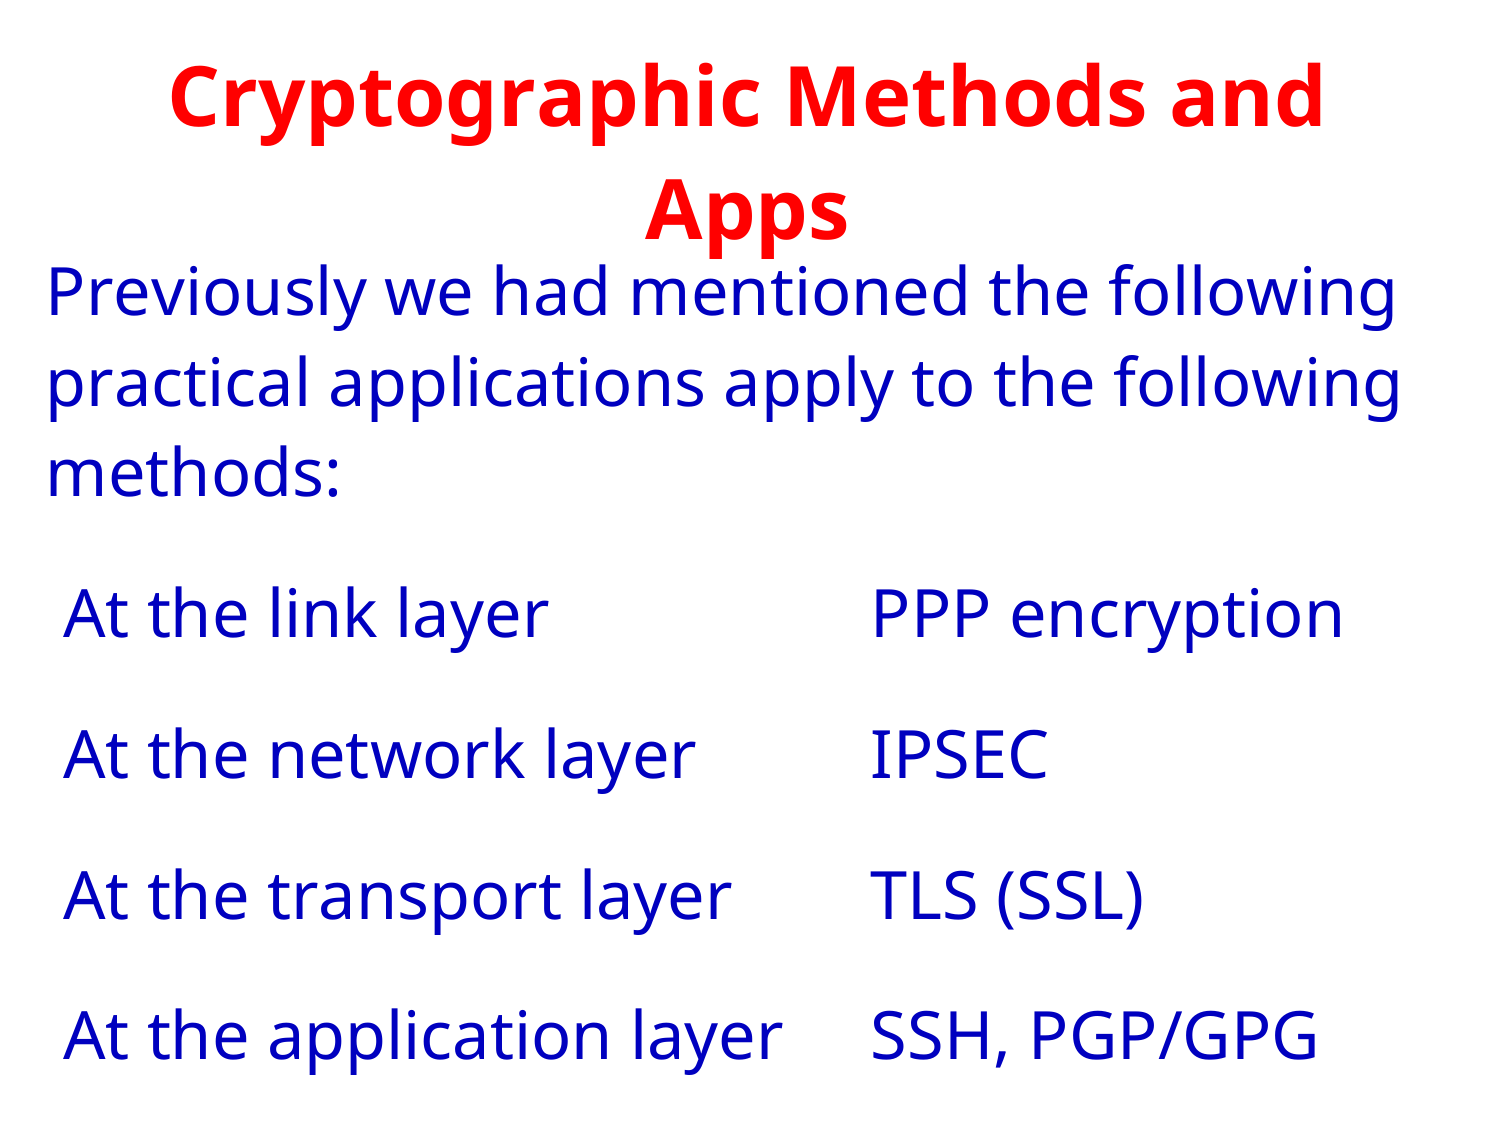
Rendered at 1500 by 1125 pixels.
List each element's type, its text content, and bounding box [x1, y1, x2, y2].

list Previously we had mentioned the following practical applications apply to the following methods: At the link layer PPP encryption At the network layer IPSEC At the transport layer TLS (SSL) At the application layer SSH, PGP/GPG [45, 244, 1459, 991]
title Cryptographic Methods and Apps [60, 37, 1436, 213]
